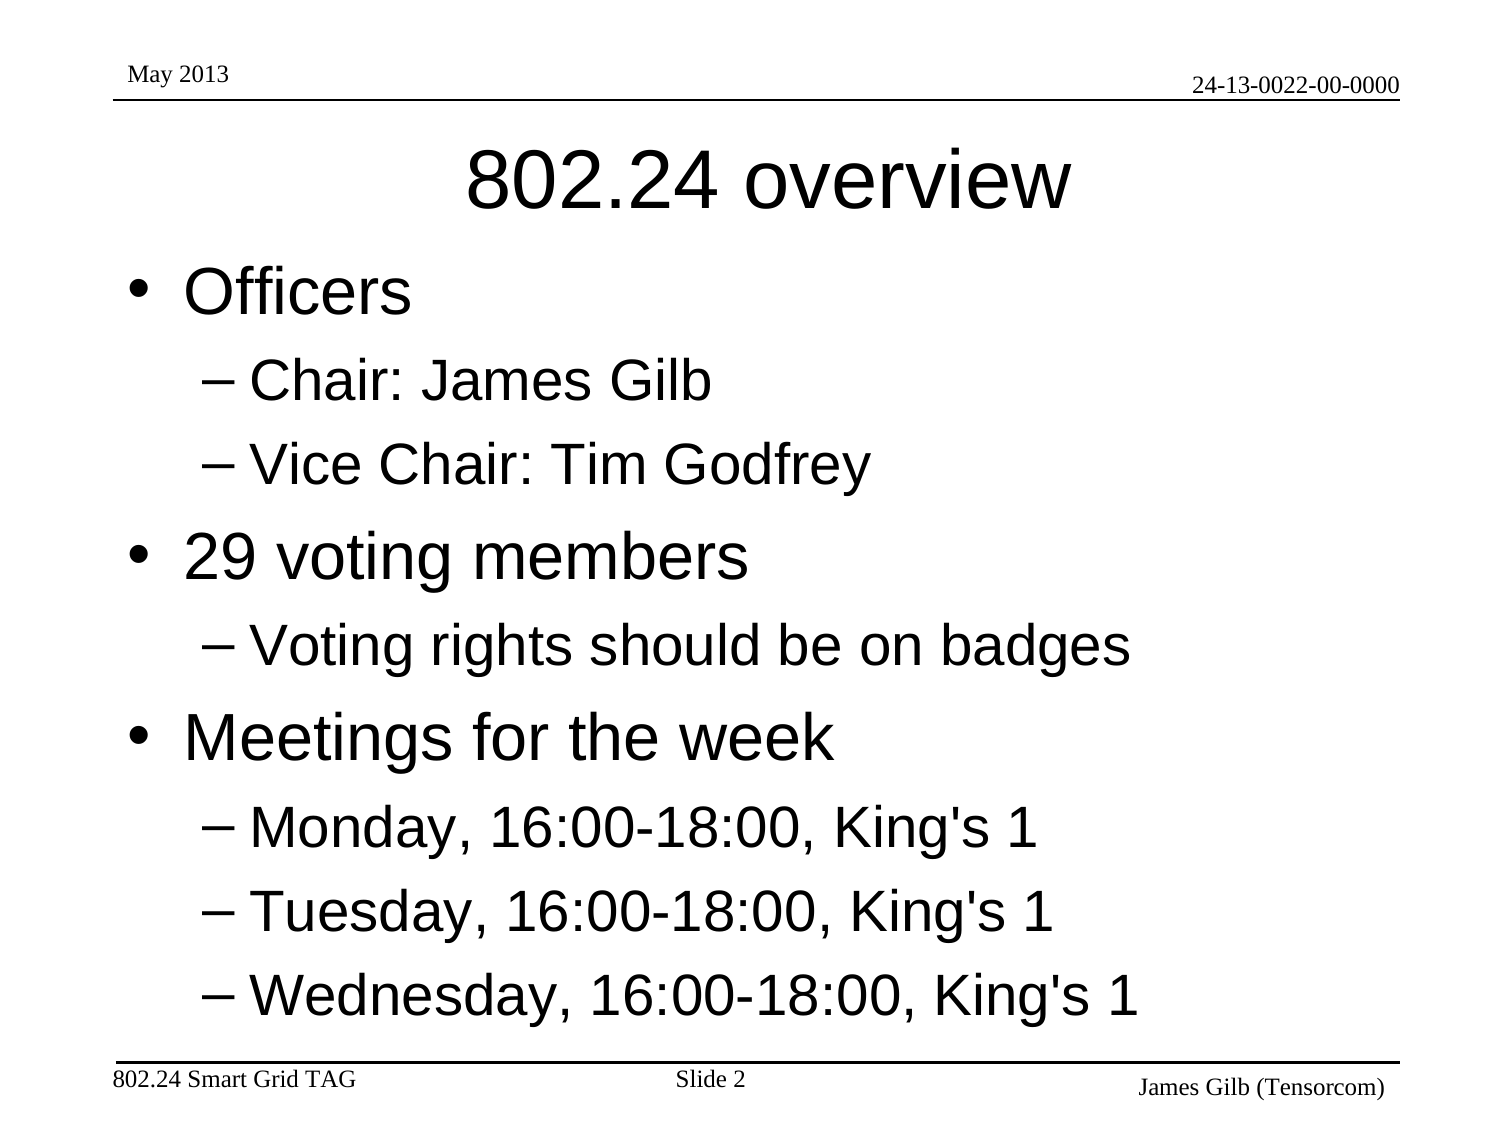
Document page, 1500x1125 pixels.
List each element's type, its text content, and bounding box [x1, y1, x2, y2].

title 802.24 overview [112, 112, 1426, 238]
list Officers Chair: James Gilb Vice Chair: Tim Godfrey 29 voting members Voting rights should be on badges Meetings for the week Monday, 16:00-18:00, King's 1 Tuesday, 16:00-18:00, King's 1 Wednesday, 16:00-18:00, King's 1 [112, 239, 1426, 1051]
